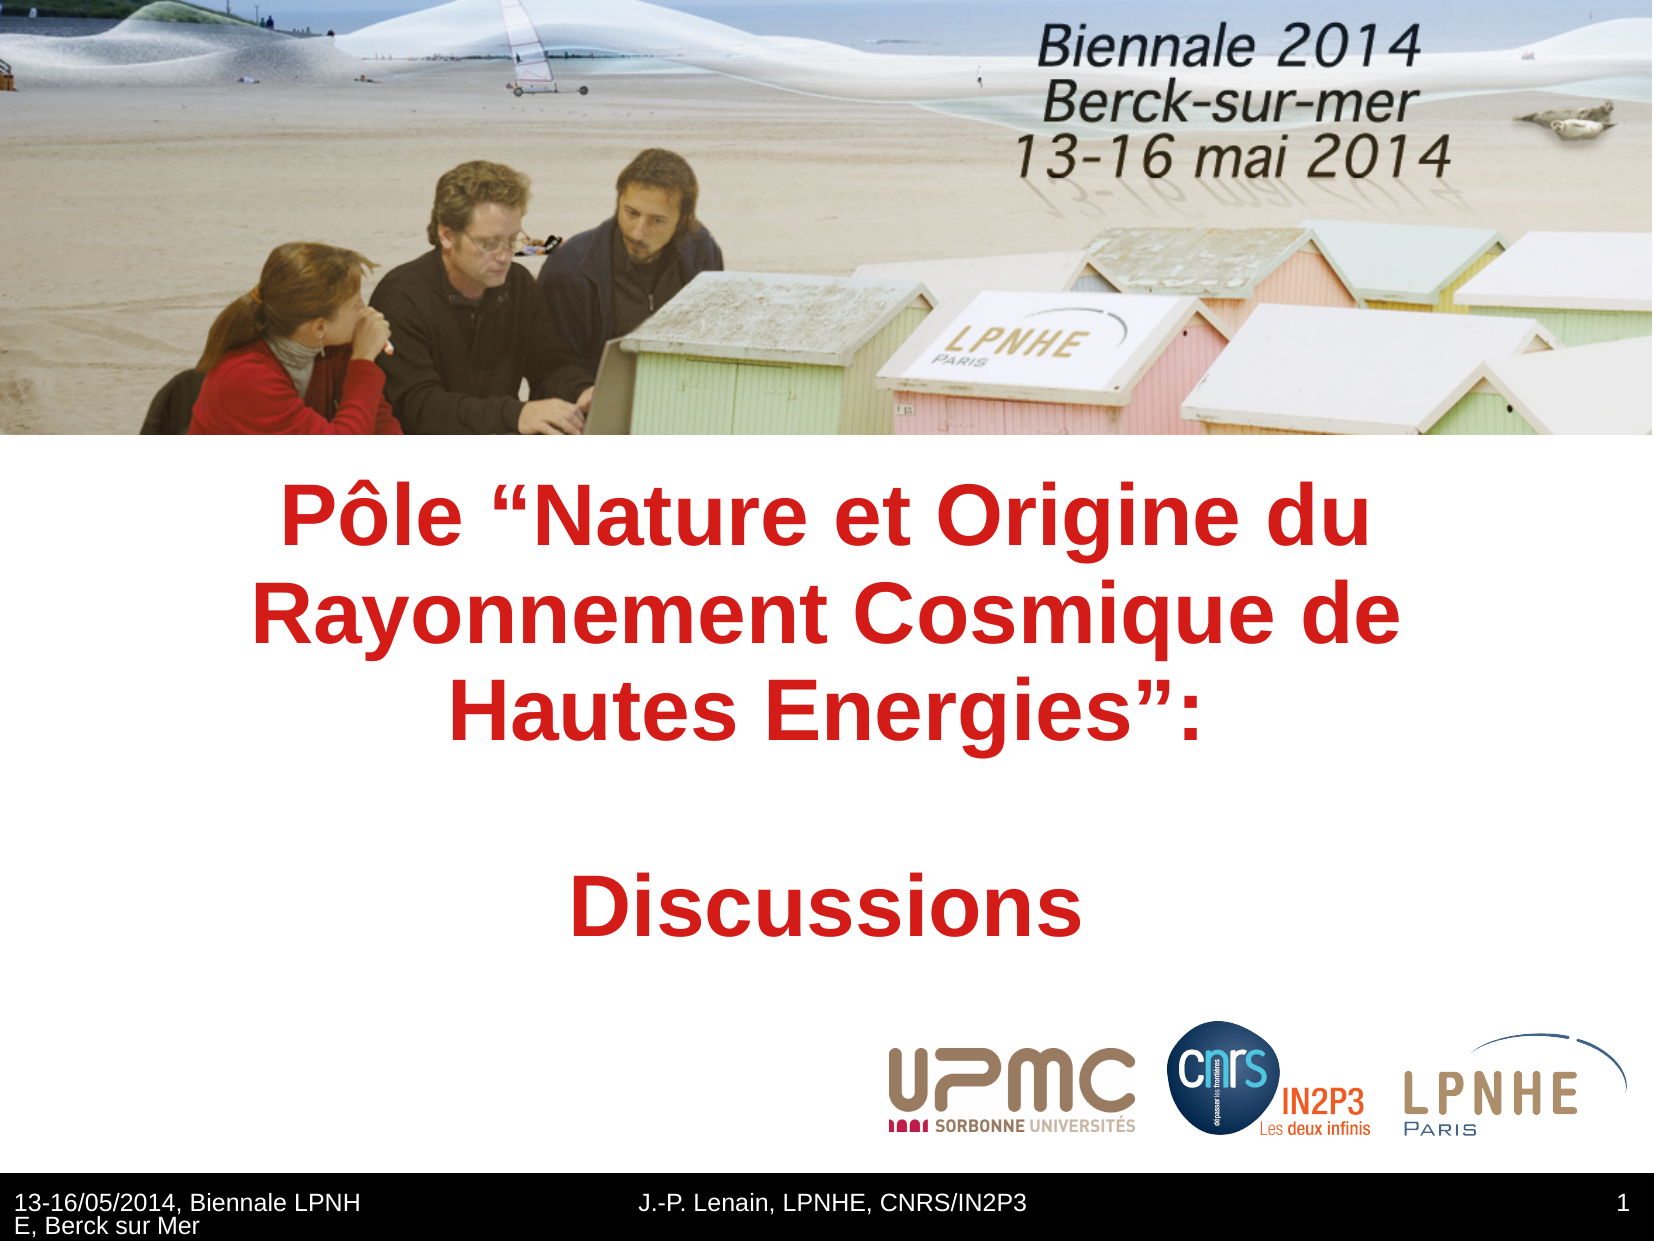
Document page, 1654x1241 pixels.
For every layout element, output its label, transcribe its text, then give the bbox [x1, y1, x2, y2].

picture [0, 0, 1652, 435]
picture [1167, 1021, 1370, 1135]
picture [889, 1048, 1135, 1132]
picture [1380, 1009, 1651, 1160]
title Pôle “Nature et Origine du Rayonnement Cosmique de Hautes Energies”: Discussions [118, 466, 1536, 955]
